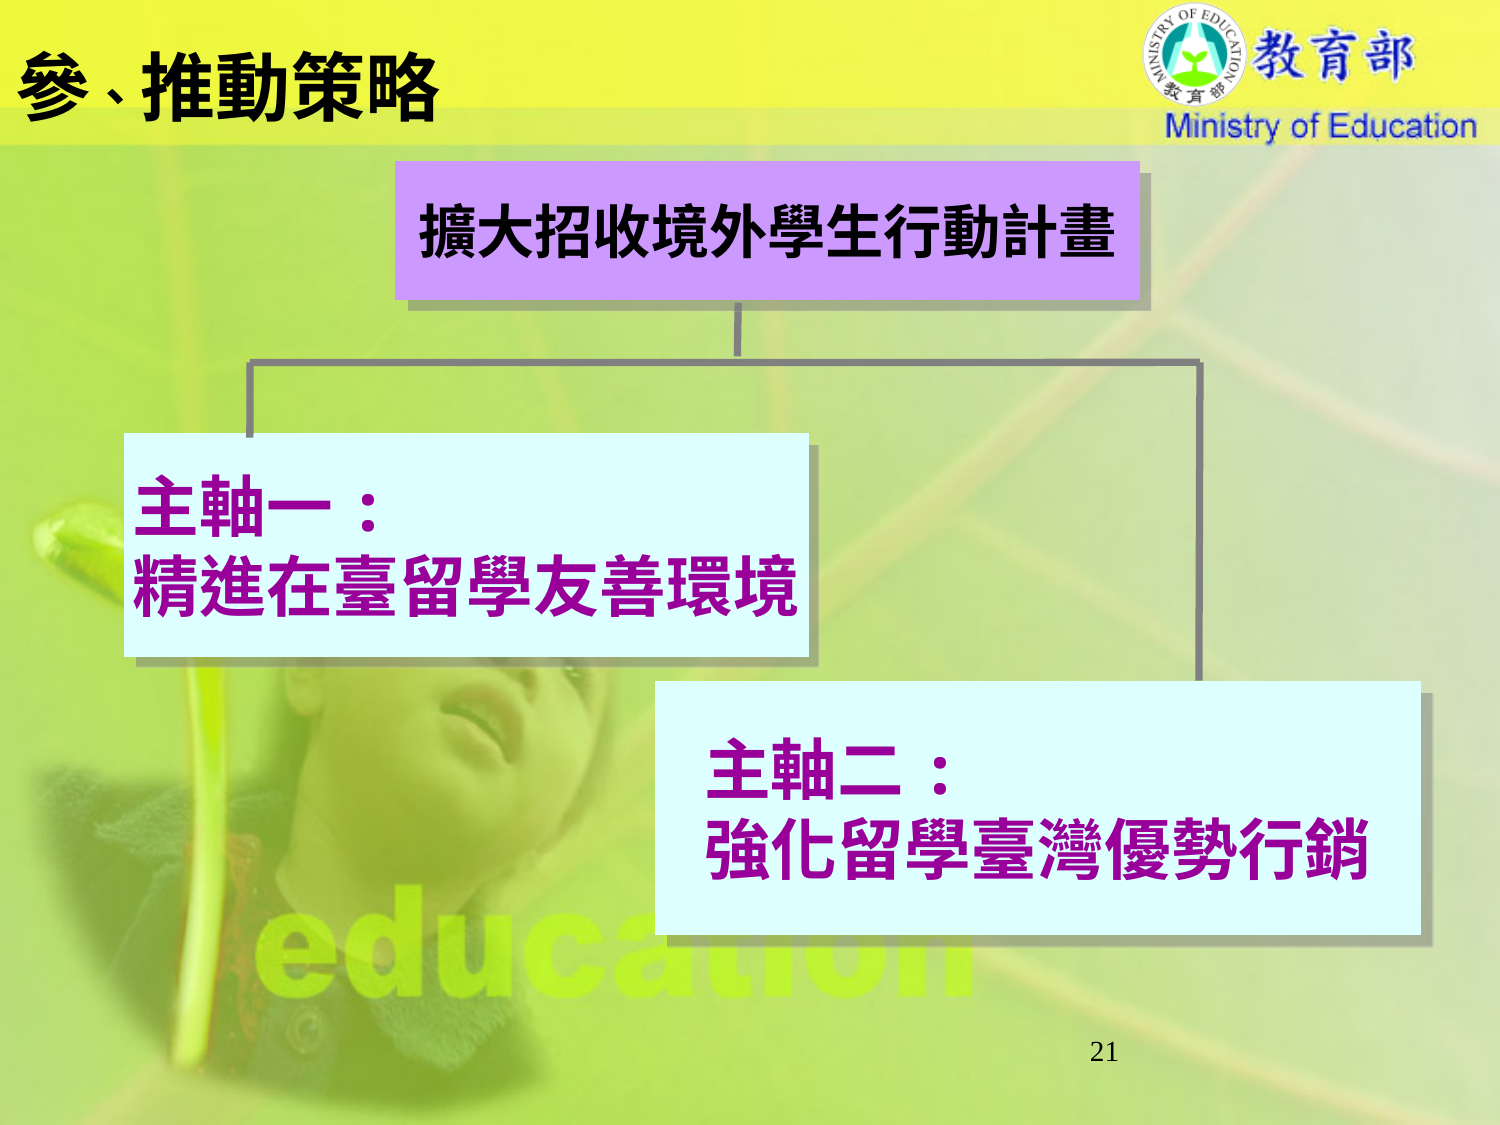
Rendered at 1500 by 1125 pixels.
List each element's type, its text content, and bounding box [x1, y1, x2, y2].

text_box 參、推動策略 [0, 0, 892, 153]
text_box 主軸二: 強化留學臺灣優勢行銷 [655, 681, 1421, 935]
text_box 擴大招收境外學生行動計畫 [395, 161, 1140, 300]
text_box [1074, 1025, 1388, 1101]
text_box 主軸一: 精進在臺留學友善環境 [124, 433, 809, 657]
